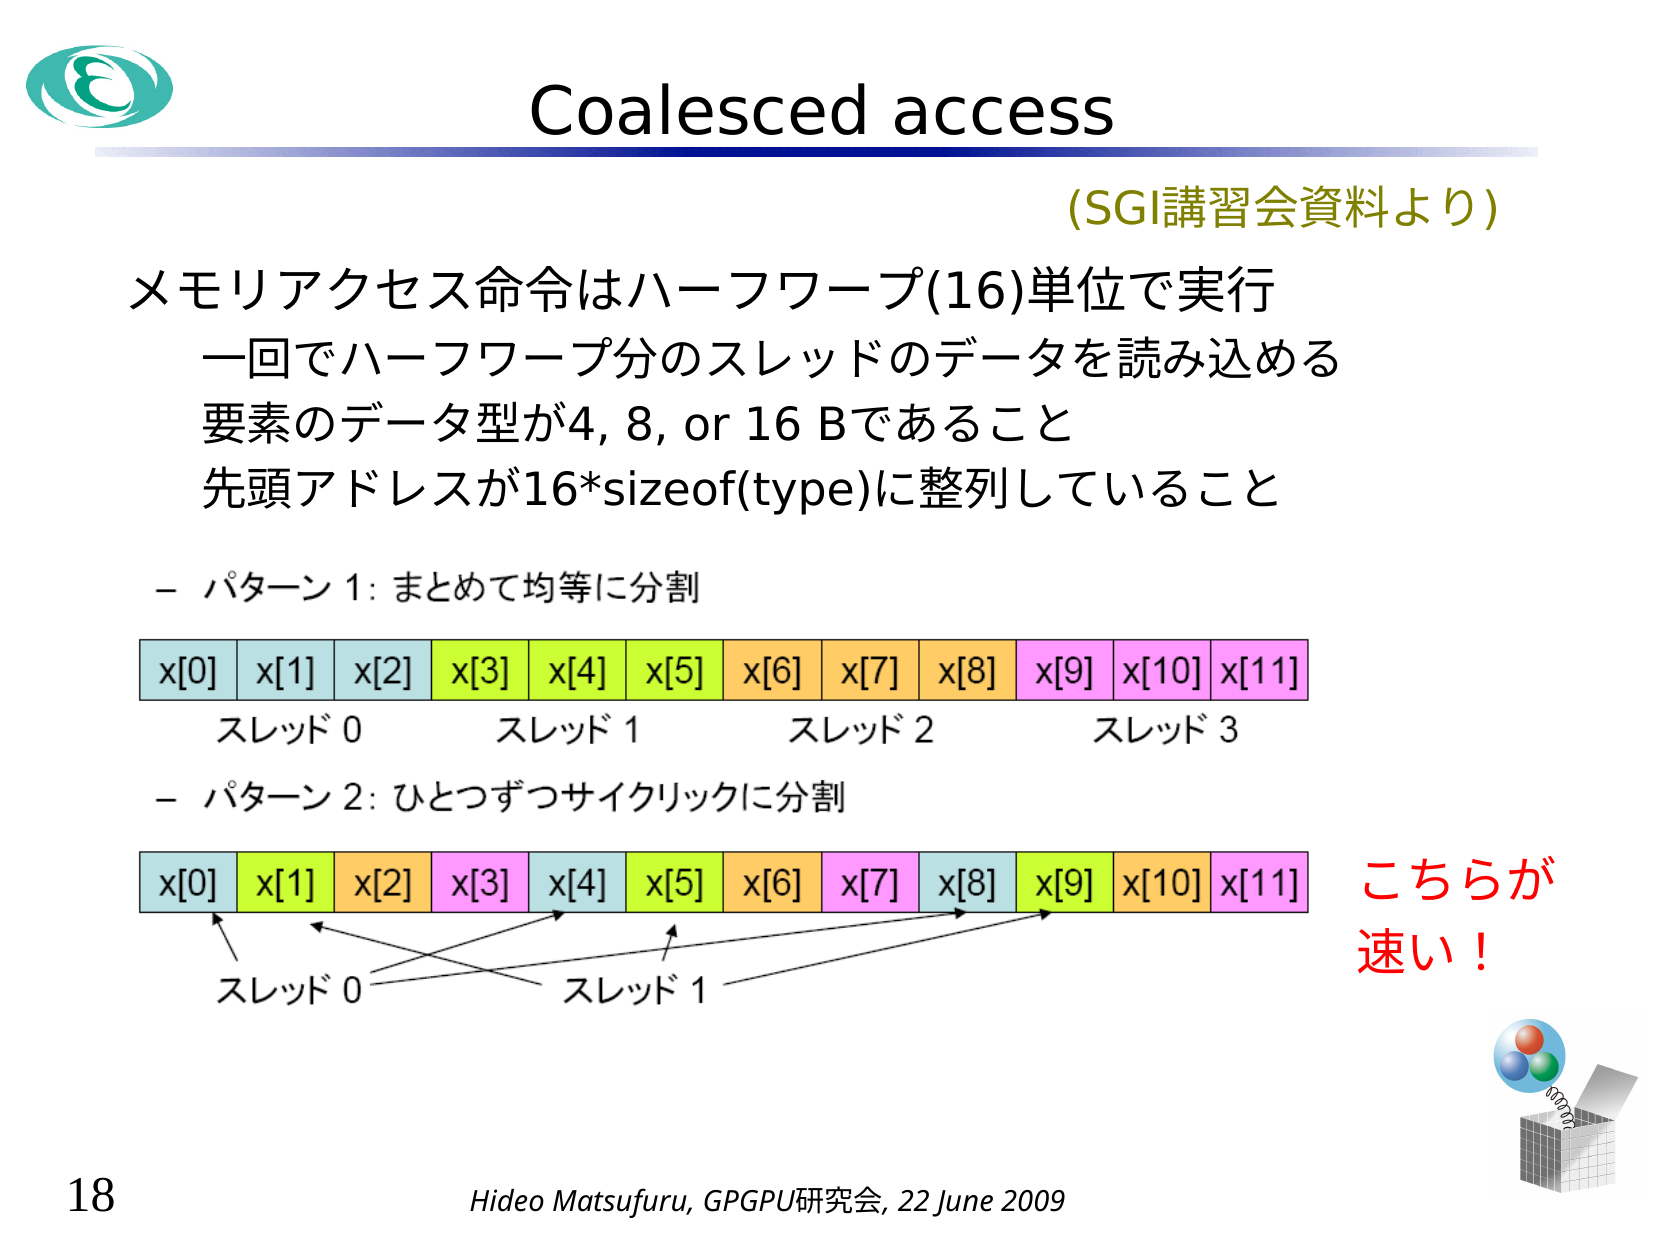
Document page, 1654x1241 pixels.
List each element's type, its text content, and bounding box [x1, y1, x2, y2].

picture [95, 147, 198, 157]
picture [20, 37, 179, 136]
list (SGI講習会資料より) [119, 174, 1572, 399]
title Coalesced access [198, 58, 1447, 165]
list メモリアクセス命令はハーフワープ(16)単位で実行 一回でハーフワープ分のスレッドのデータを読み込める 要素のデータ型が4, 8, or 16 Bであること 先頭アドレスが16*sizeof(type)に整列していること [106, 262, 1559, 517]
picture [1447, 147, 1538, 157]
picture [119, 560, 1325, 1022]
picture [1488, 1012, 1644, 1200]
text_box こちらが 速い！ [1356, 840, 1557, 962]
